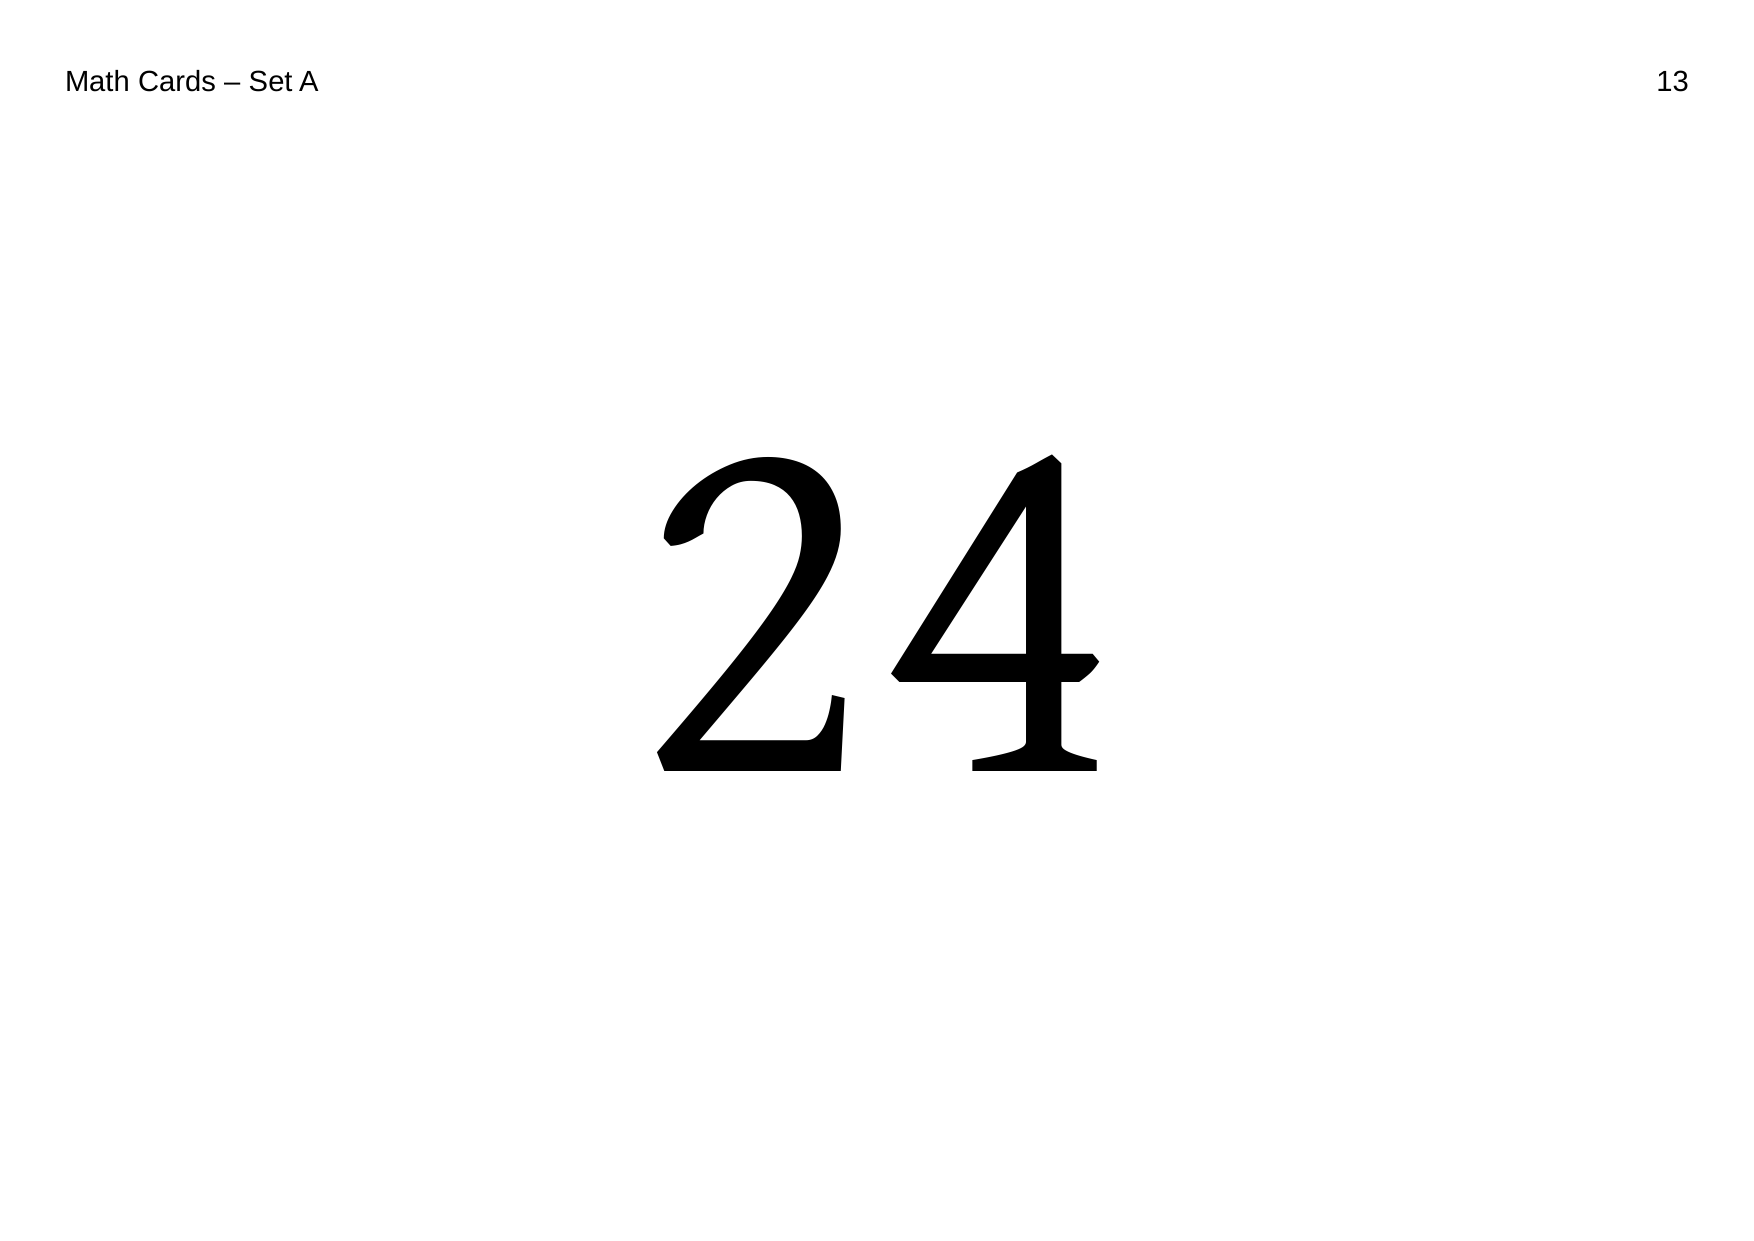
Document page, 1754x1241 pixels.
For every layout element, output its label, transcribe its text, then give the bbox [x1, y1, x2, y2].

text_box 24 [626, 318, 1128, 922]
text_box 13 [1650, 59, 1695, 104]
text_box Math Cards – Set A [59, 59, 326, 104]
